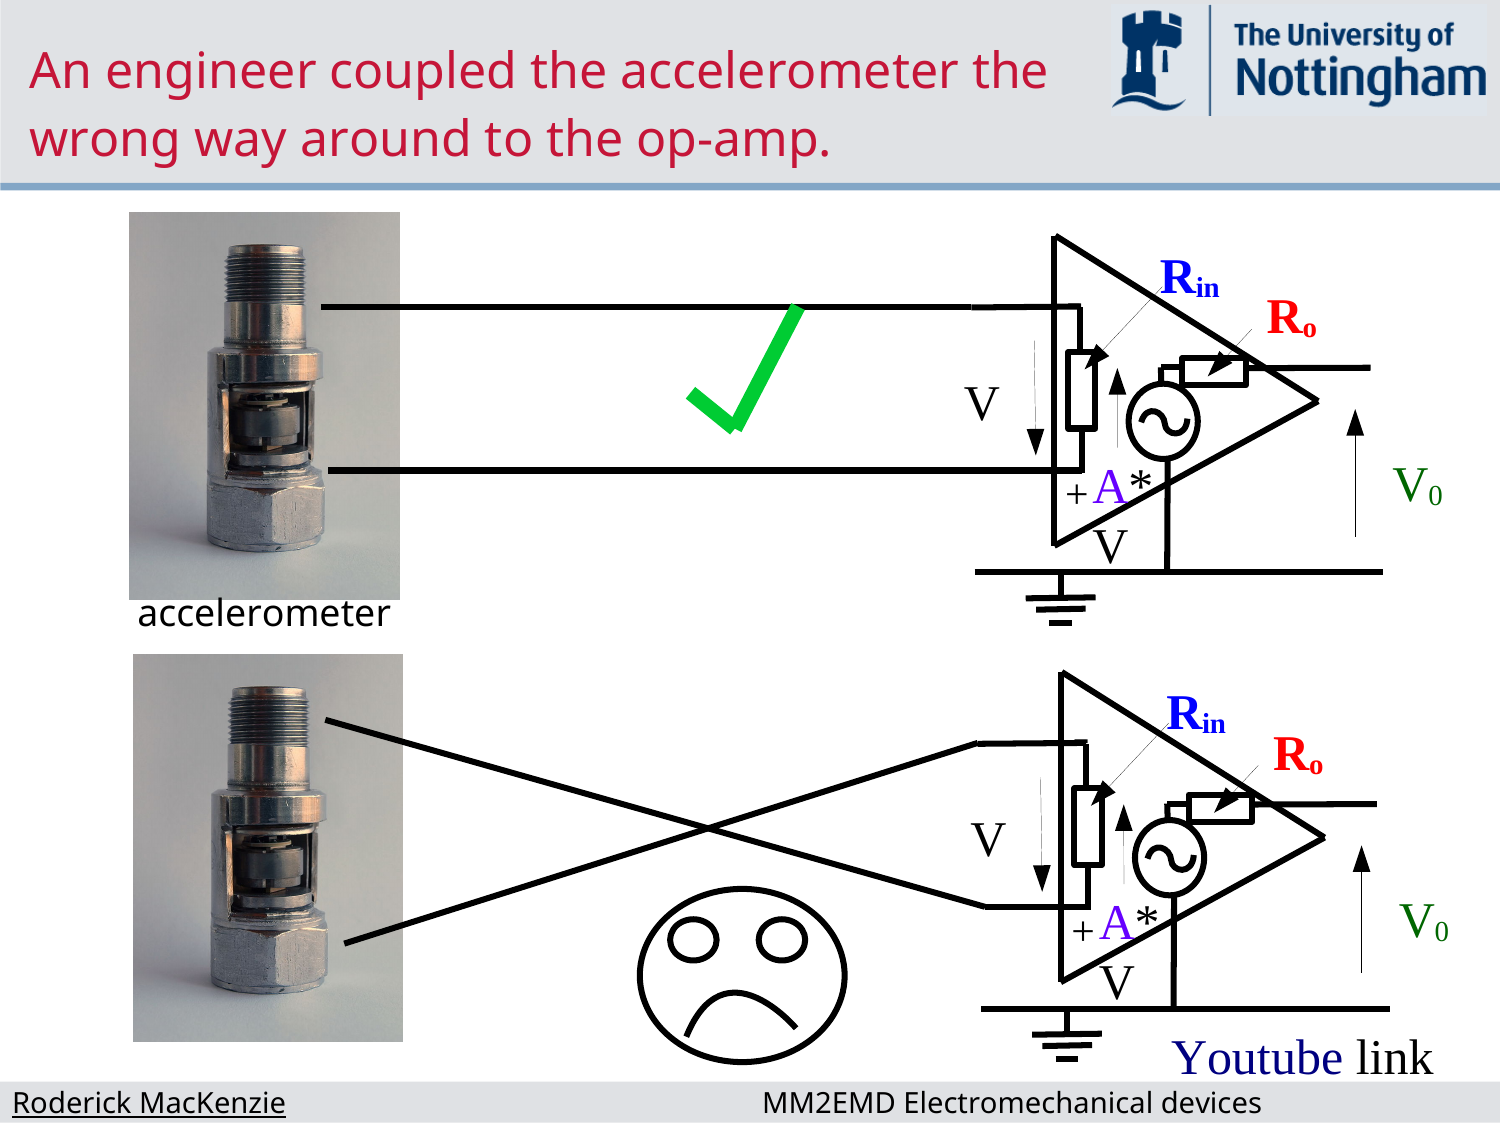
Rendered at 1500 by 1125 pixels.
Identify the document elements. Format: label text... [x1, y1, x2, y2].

text_box Rin [1151, 671, 1249, 764]
text_box V0 [1383, 880, 1465, 972]
text_box Ro [1258, 712, 1356, 805]
text_box Ro [1251, 276, 1350, 368]
title An engineer coupled the accelerometer the wrong way around to the op-amp. [14, 0, 1221, 213]
text_box - [1058, 696, 1105, 772]
text_box + [1050, 459, 1104, 525]
text_box accelerometer [109, 581, 510, 652]
text_box A*V [1083, 882, 1182, 1018]
picture [133, 654, 403, 1042]
text_box A*V [1077, 445, 1175, 581]
text_box V [949, 362, 1015, 438]
text_box - [1051, 260, 1099, 336]
text_box Youtube link [1156, 1017, 1497, 1092]
picture [1221, 4, 1487, 116]
text_box Rin [1145, 235, 1243, 328]
text_box V [955, 799, 1022, 874]
text_box + [1056, 895, 1110, 961]
text_box V0 [1377, 443, 1458, 536]
picture [129, 212, 400, 581]
